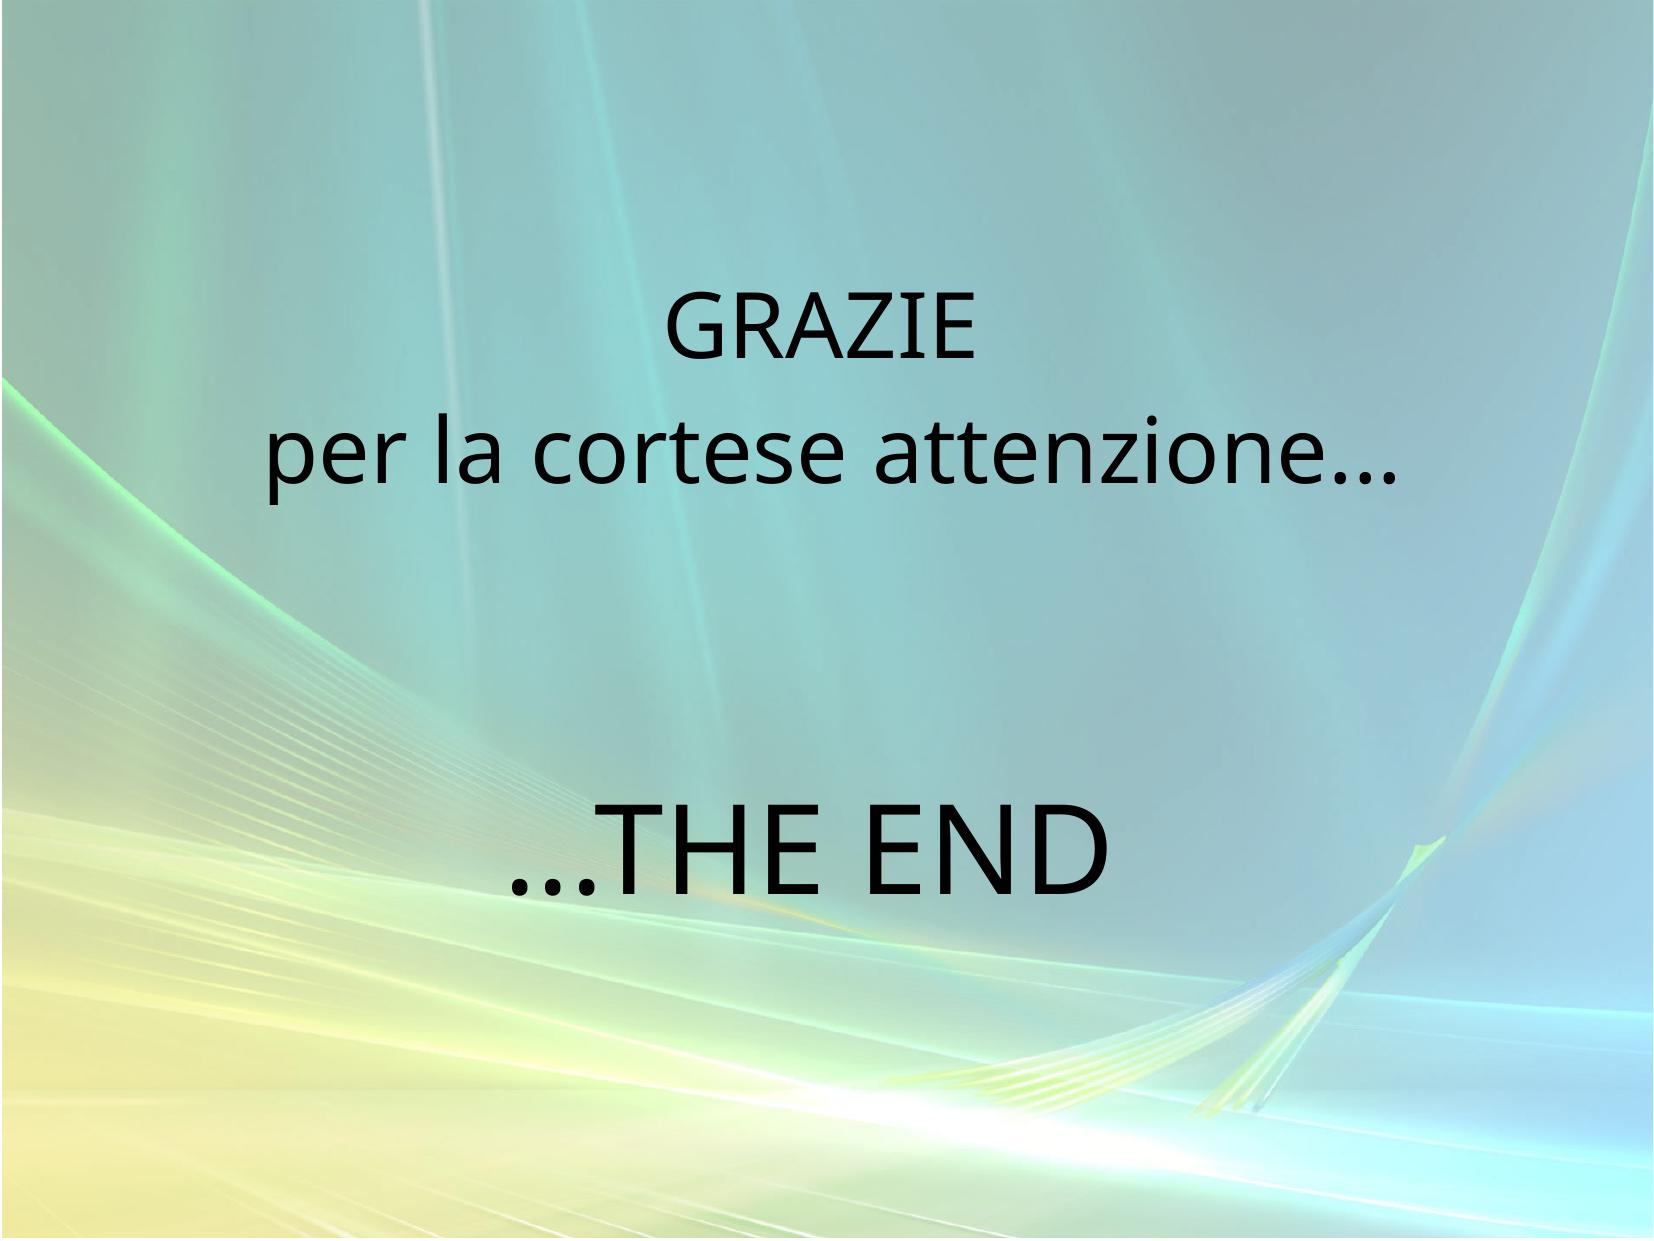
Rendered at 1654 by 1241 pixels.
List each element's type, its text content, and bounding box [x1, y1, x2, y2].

picture [2, 0, 1654, 1238]
title GRAZIE per la cortese attenzione... ...THE END [88, 295, 1577, 896]
